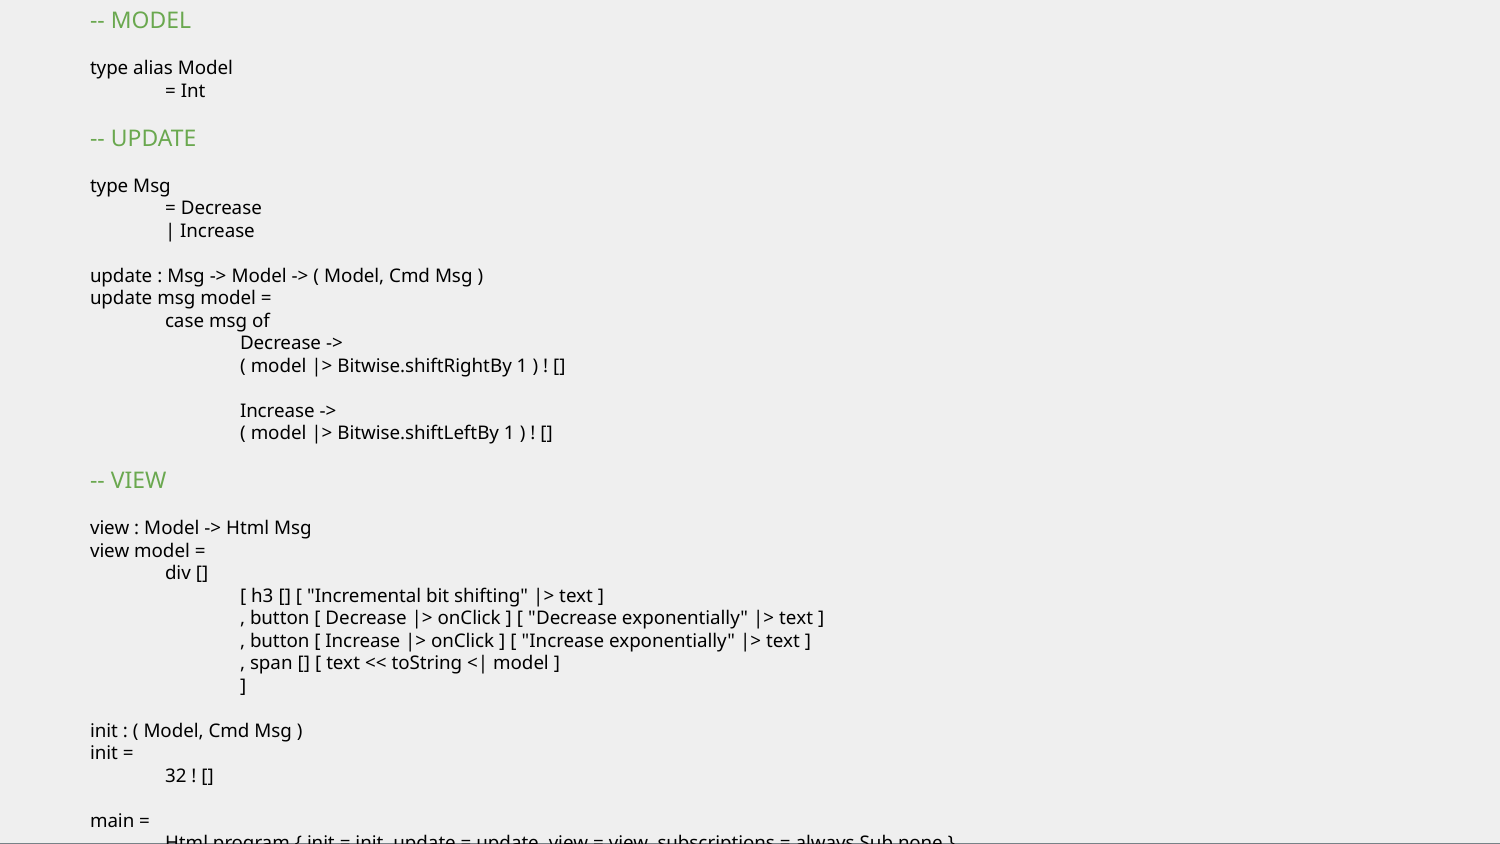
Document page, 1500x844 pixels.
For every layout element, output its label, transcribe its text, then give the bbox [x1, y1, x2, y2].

text_box -- MODEL type alias Model = Int -- UPDATE type Msg = Decrease | Increase update : Msg -> Model -> ( Model, Cmd Msg ) update msg model = case msg of Decrease -> ( model |> Bitwise.shiftRightBy 1 ) ! [] Increase -> ( model |> Bitwise.shiftLeftBy 1 ) ! [] -- VIEW view : Model -> Html Msg view model = div [] [ h3 [] [ "Incremental bit shifting" |> text ] , button [ Decrease |> onClick ] [ "Decrease exponentially" |> text ] , button [ Increase |> onClick ] [ "Increase exponentially" |> text ] , span [] [ text << toString <| model ] ] init : ( Model, Cmd Msg ) init = 32 ! [] main = Html.program { init = init, update = update, view = view, subscriptions = always Sub.none } [0, 0, 1500, 844]
